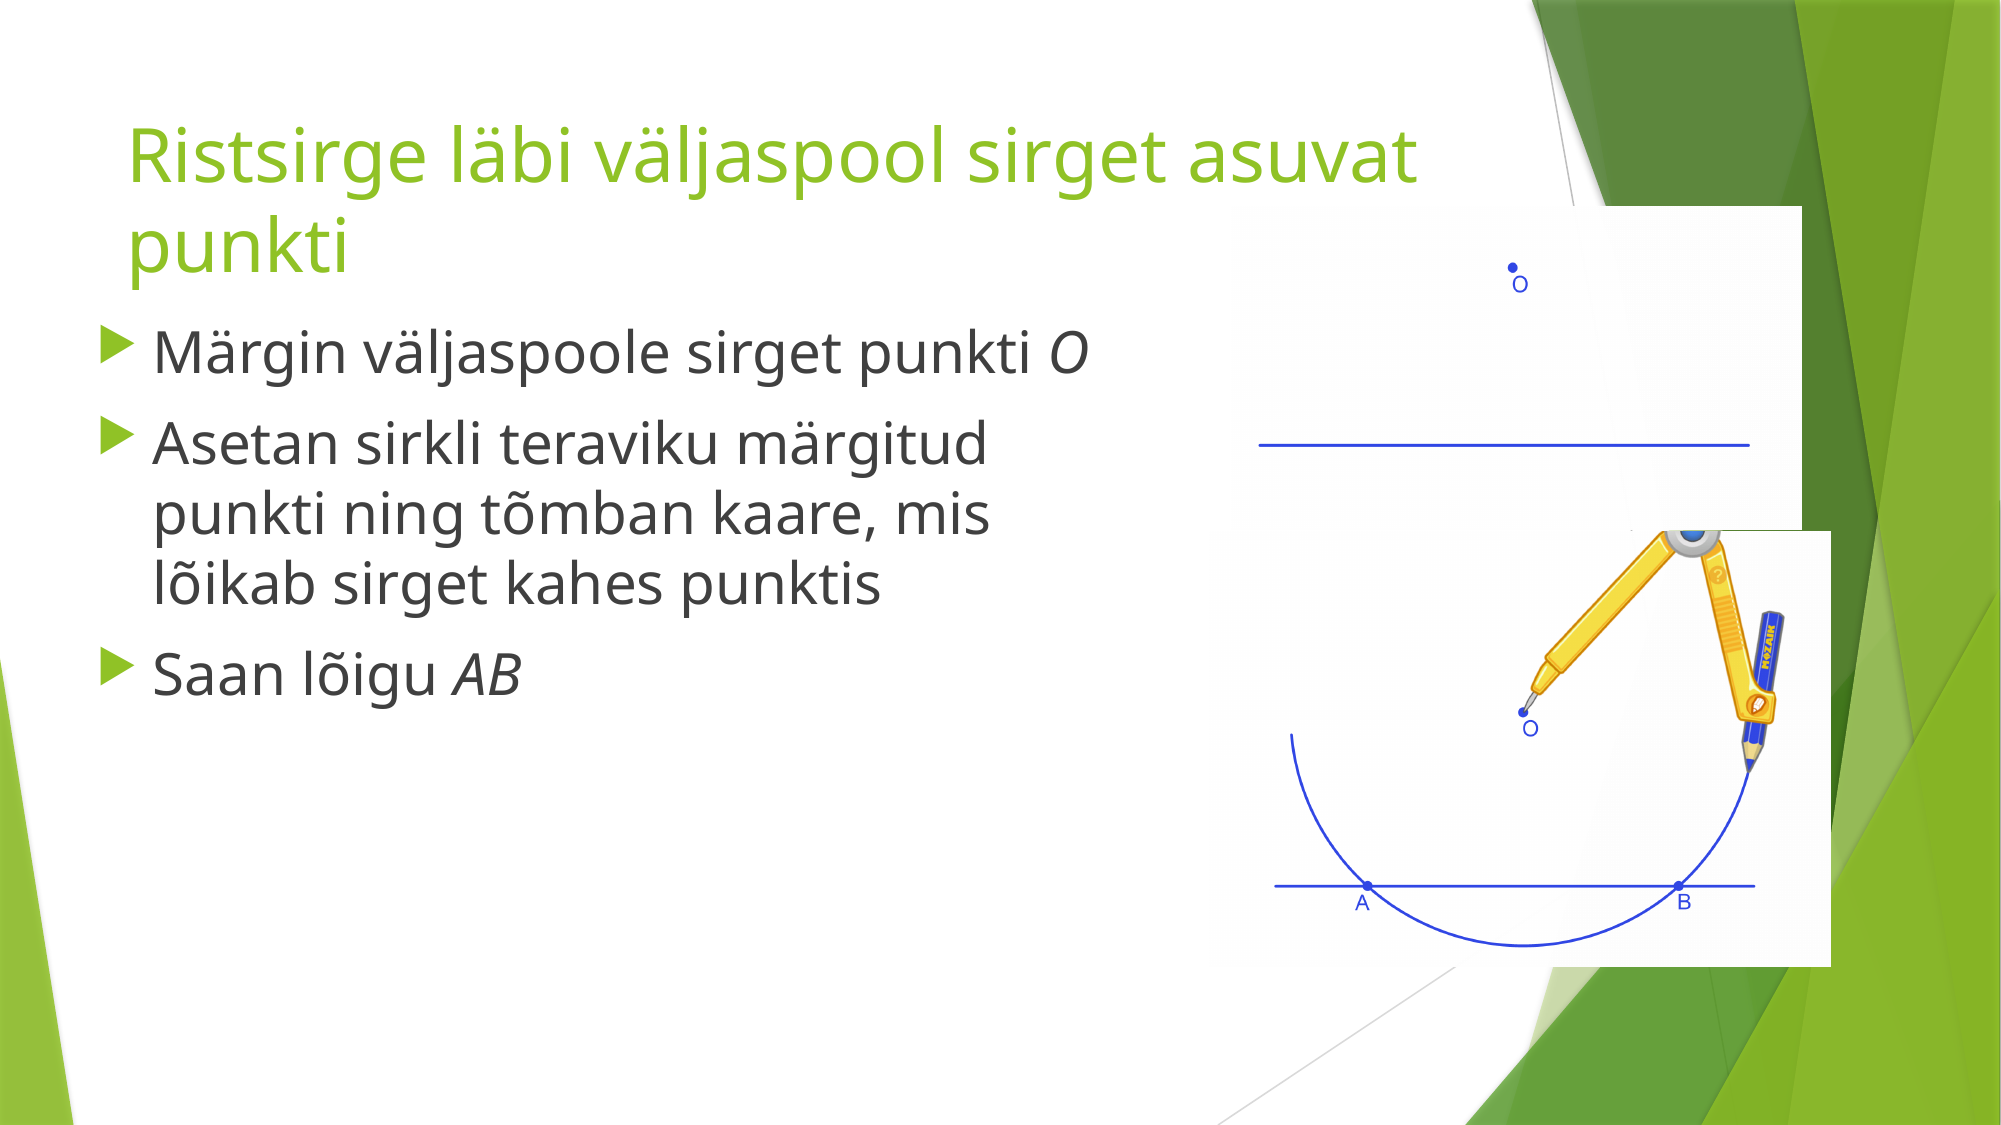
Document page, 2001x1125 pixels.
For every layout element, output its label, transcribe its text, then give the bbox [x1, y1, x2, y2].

title Ristsirge läbi väljaspool sirget asuvat punkti [111, 99, 1522, 237]
picture [1209, 531, 1831, 967]
picture [1231, 206, 1802, 530]
list Märgin väljaspoole sirget punkti O Asetan sirkli teraviku märgitud punkti ning tõmban kaare, mis lõikab sirget kahes punktis Saan lõigu AB [81, 308, 1152, 1093]
